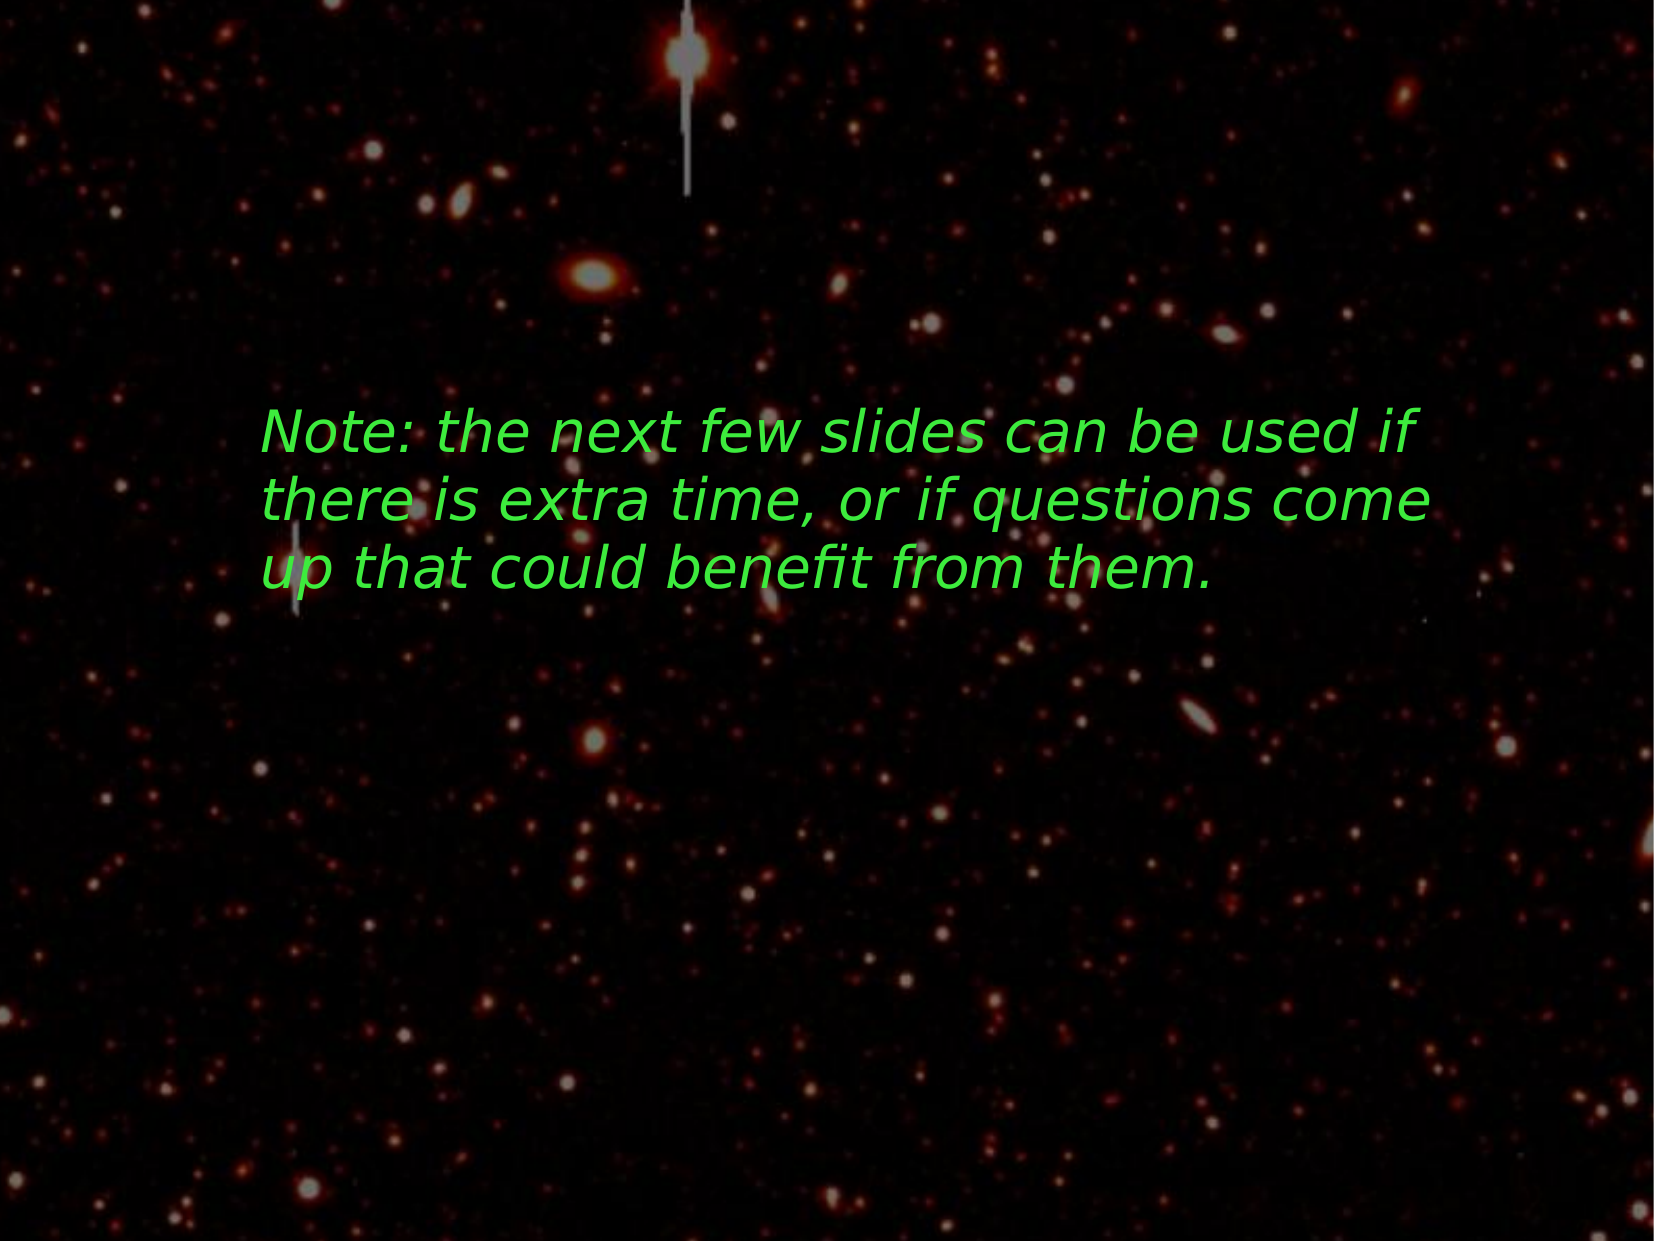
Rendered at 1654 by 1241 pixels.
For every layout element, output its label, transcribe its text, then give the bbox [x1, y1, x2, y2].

text_box Note: the next few slides can be used if there is extra time, or if questions come up that could benefit from them. [258, 397, 1487, 604]
picture [0, 0, 1654, 1241]
